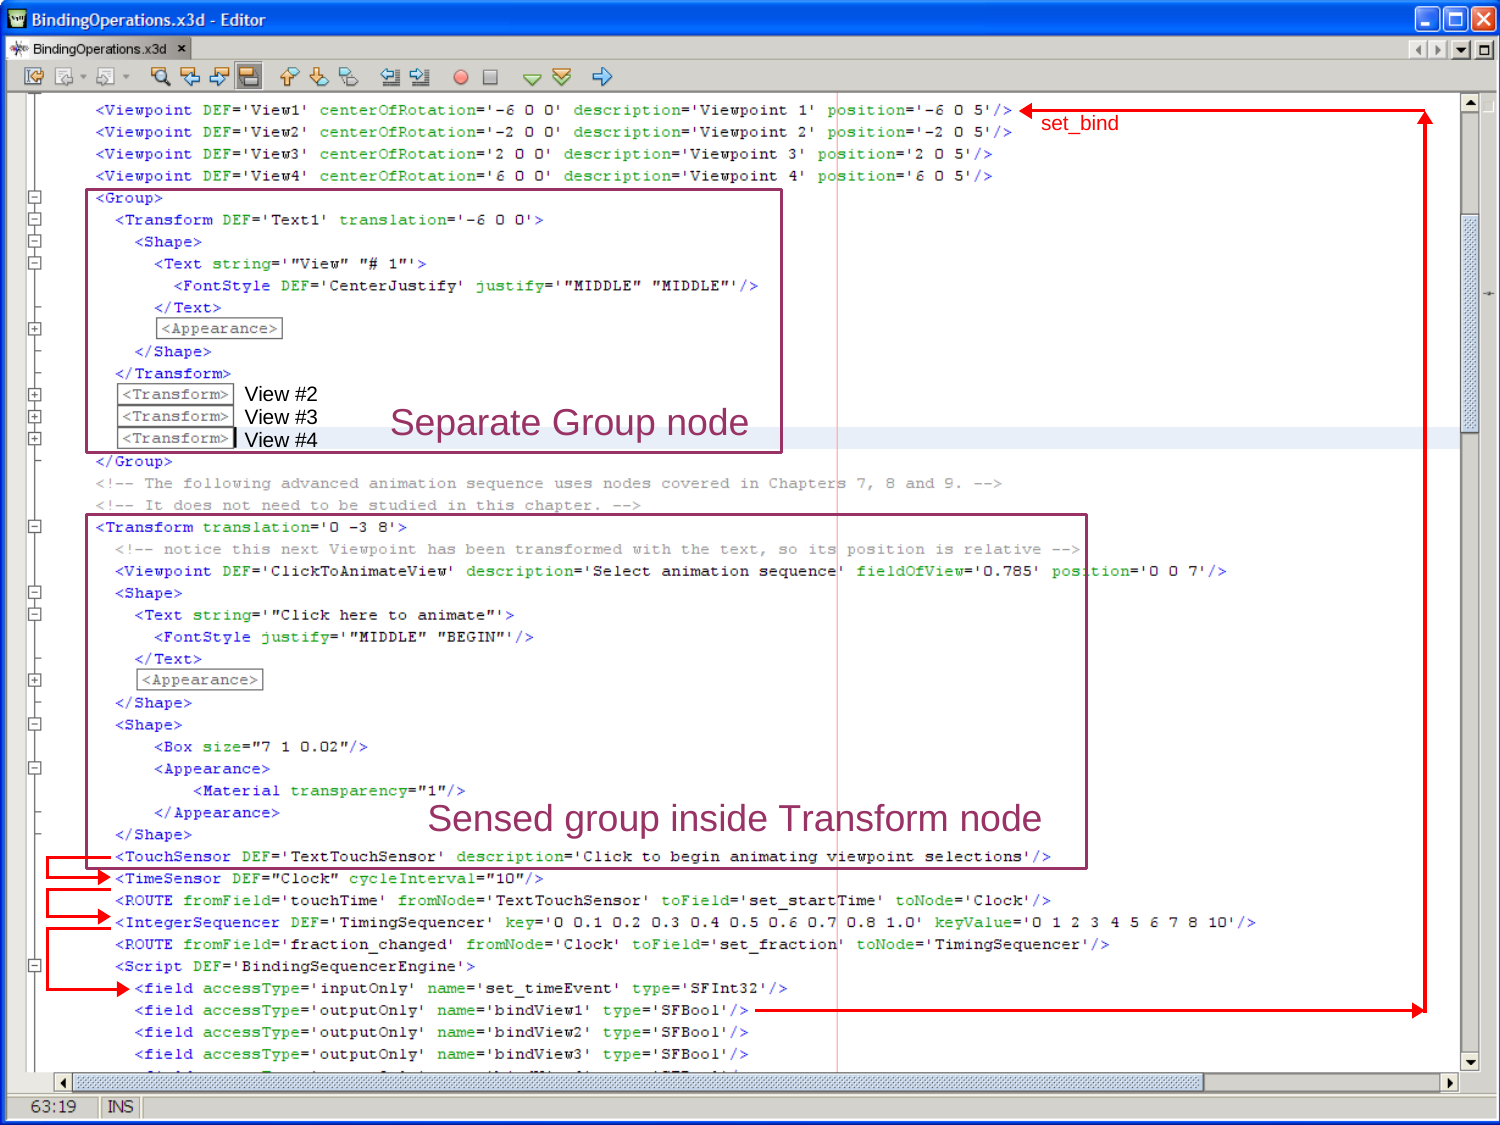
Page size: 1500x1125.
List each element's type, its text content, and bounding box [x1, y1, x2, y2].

text_box Sensed group inside Transform node [412, 789, 1088, 847]
text_box Separate Group node [375, 393, 782, 451]
picture [0, 0, 1500, 1125]
text_box set_bind [1026, 104, 1135, 143]
text_box View #2 [229, 375, 333, 398]
text_box View #3 [229, 398, 333, 421]
text_box View #4 [229, 421, 333, 459]
